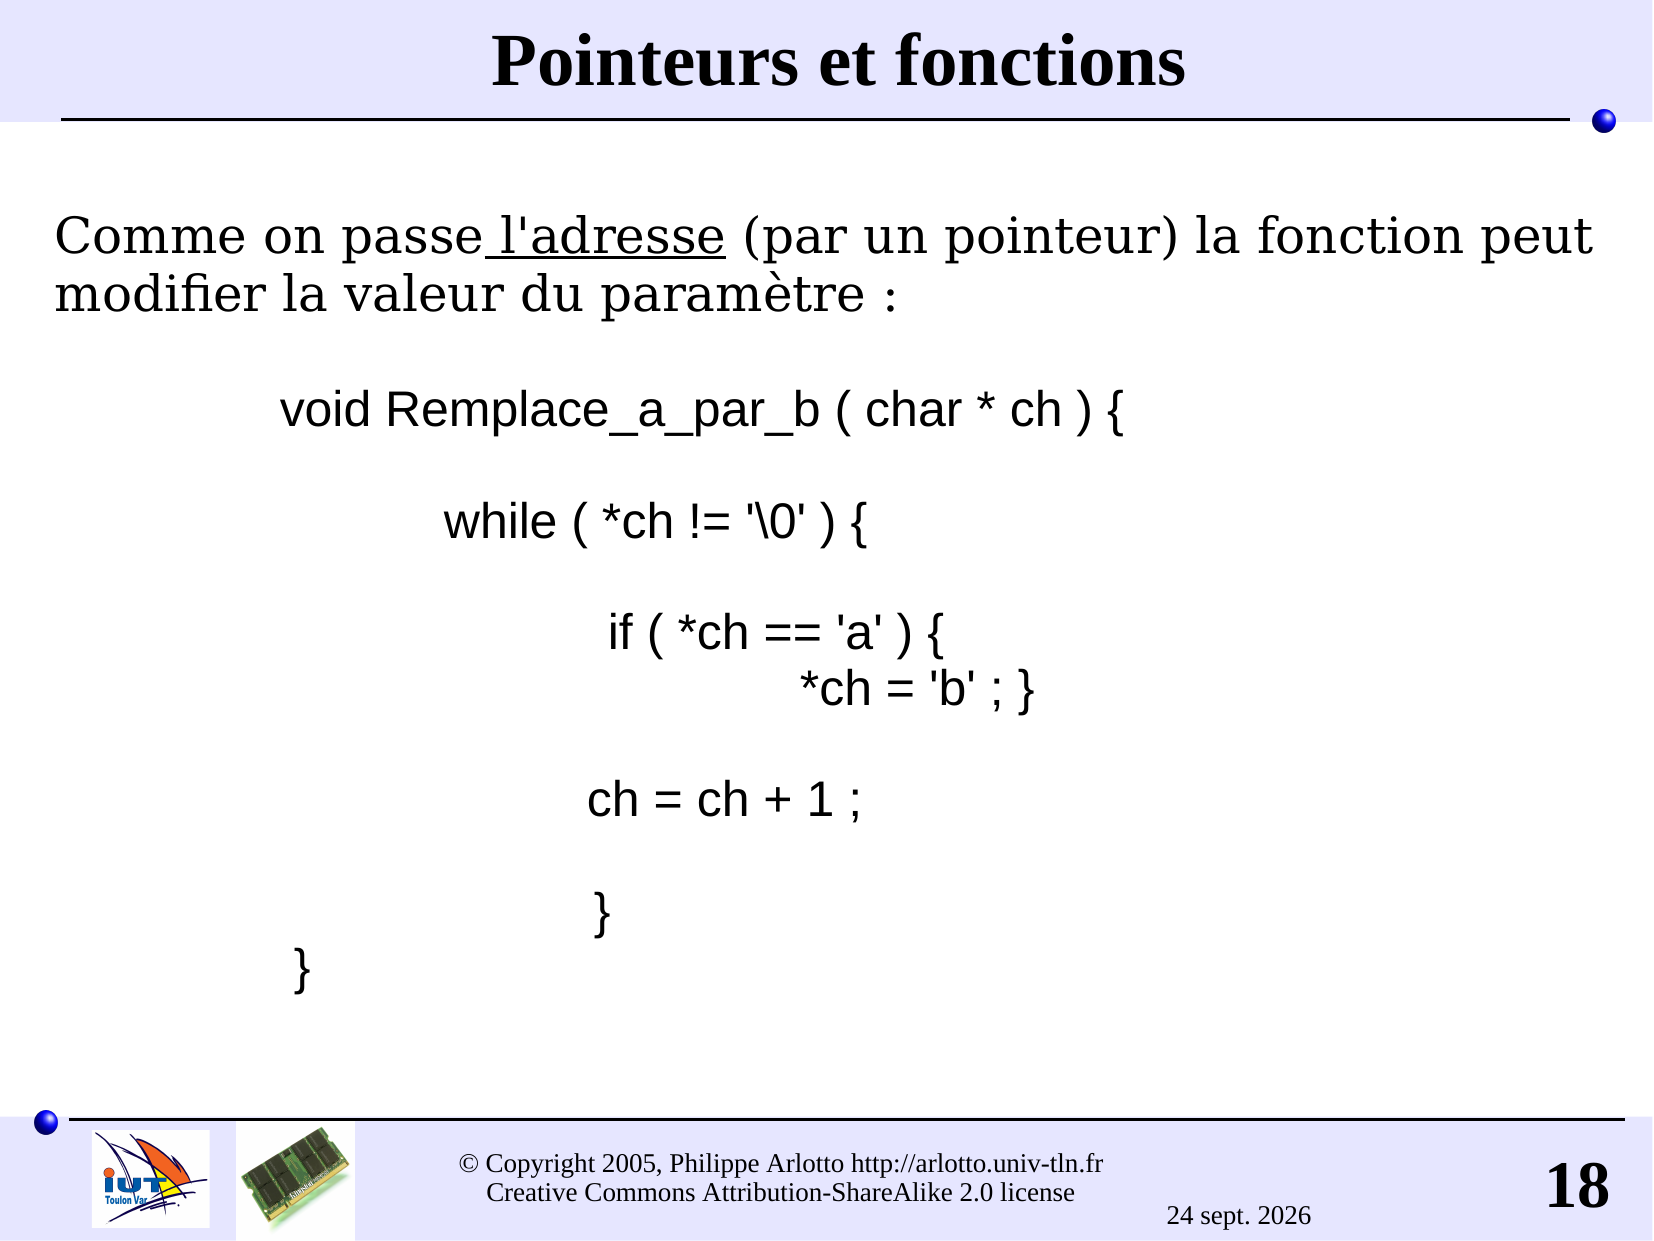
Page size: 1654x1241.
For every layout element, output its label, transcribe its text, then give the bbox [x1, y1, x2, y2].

picture [236, 1121, 355, 1241]
text_box Comme on passe l'adresse (par un pointeur) la fonction peut modifier la valeur du paramètre : void Remplace_a_par_b ( char * ch ) { while ( *ch != '\0' ) { if ( *ch == 'a' ) { *ch = 'b' ; } ch = ch + 1 ; } } [54, 206, 1595, 1051]
title Pointeurs et fonctions [95, 11, 1585, 110]
